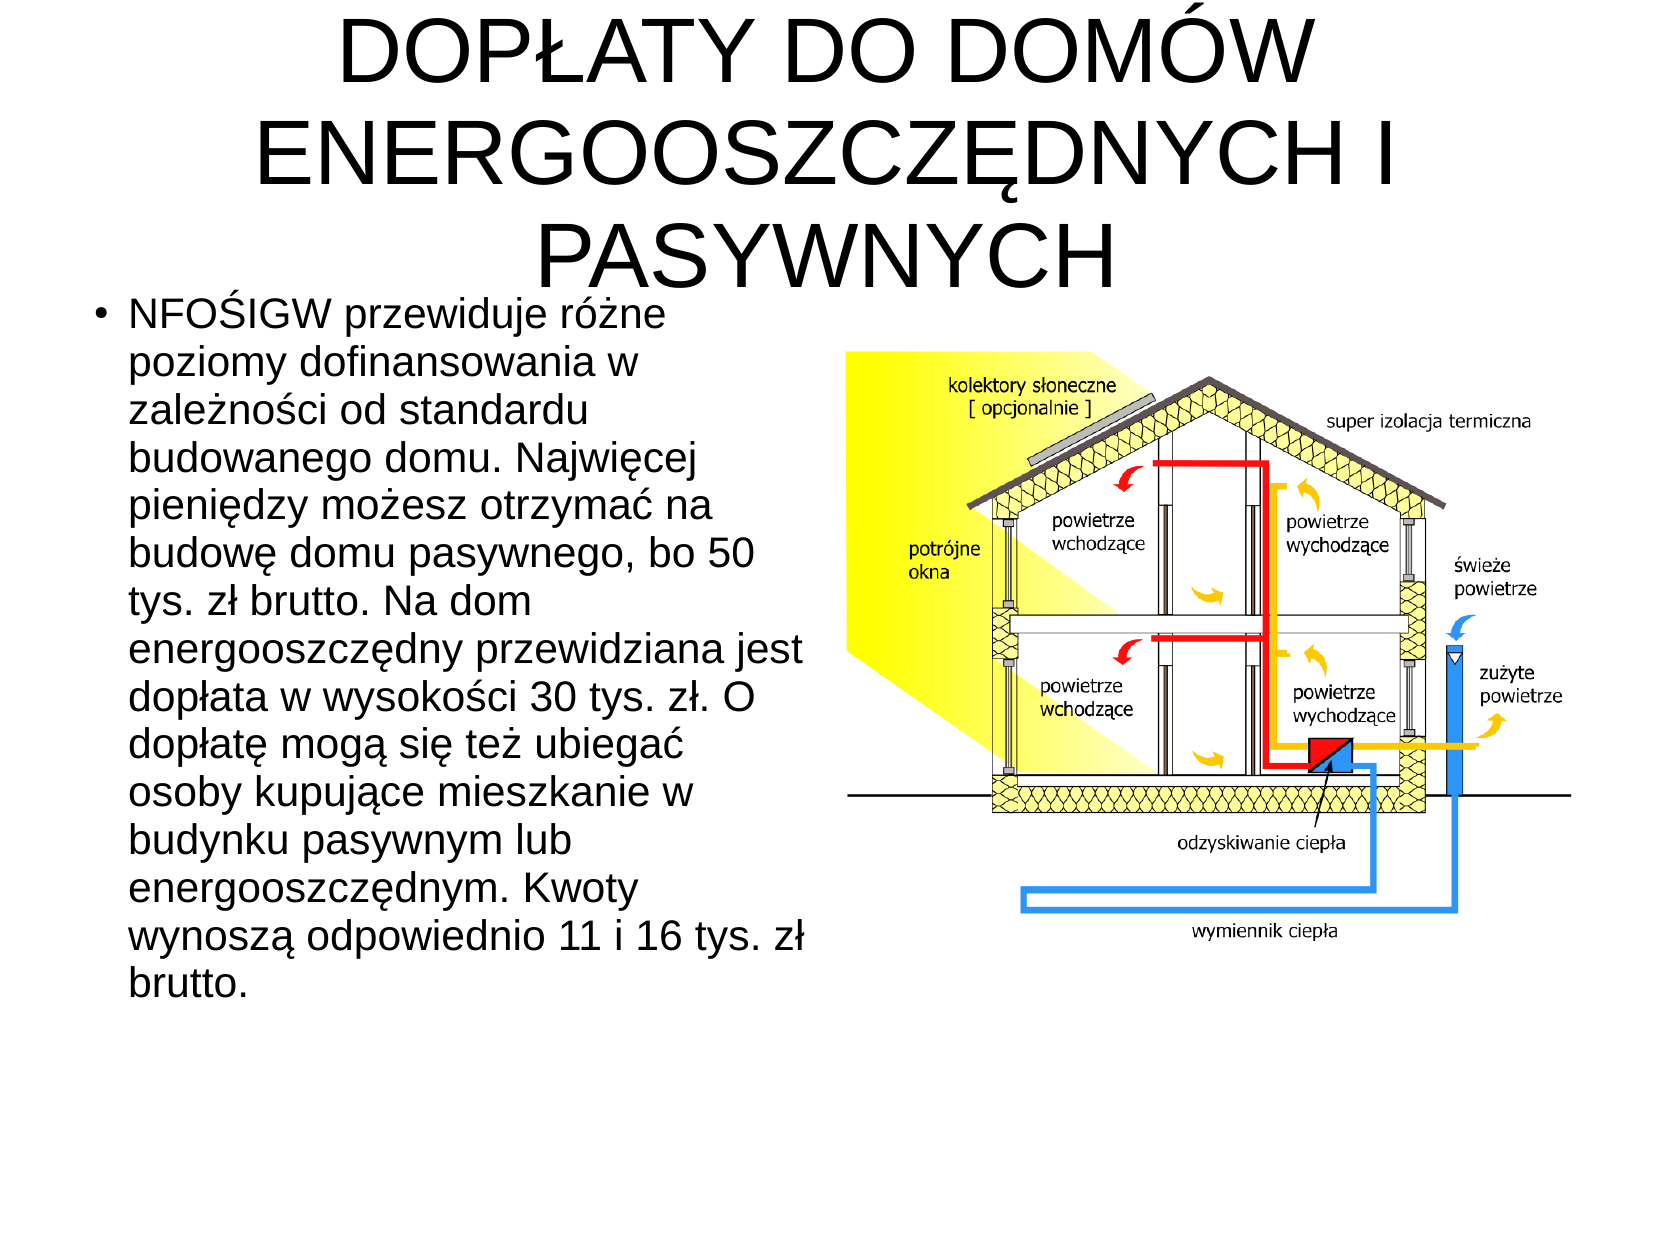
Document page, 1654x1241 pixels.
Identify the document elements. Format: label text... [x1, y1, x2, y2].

title DOPŁATY DO DOMÓW ENERGOOSZCZĘDNYCH I PASYWNYCH [82, 0, 1571, 307]
list NFOŚIGW przewiduje różne poziomy dofinansowania w zależności od standardu budowanego domu. Najwięcej pieniędzy możesz otrzymać na budowę domu pasywnego, bo 50 tys. zł brutto. Na dom energooszczędny przewidziana jest dopłata w wysokości 30 tys. zł. O dopłatę mogą się też ubiegać osoby kupujące mieszkanie w budynku pasywnym lub energooszczędnym. Kwoty wynoszą odpowiednio 11 i 16 tys. zł brutto. [82, 290, 809, 1010]
picture [845, 351, 1572, 949]
